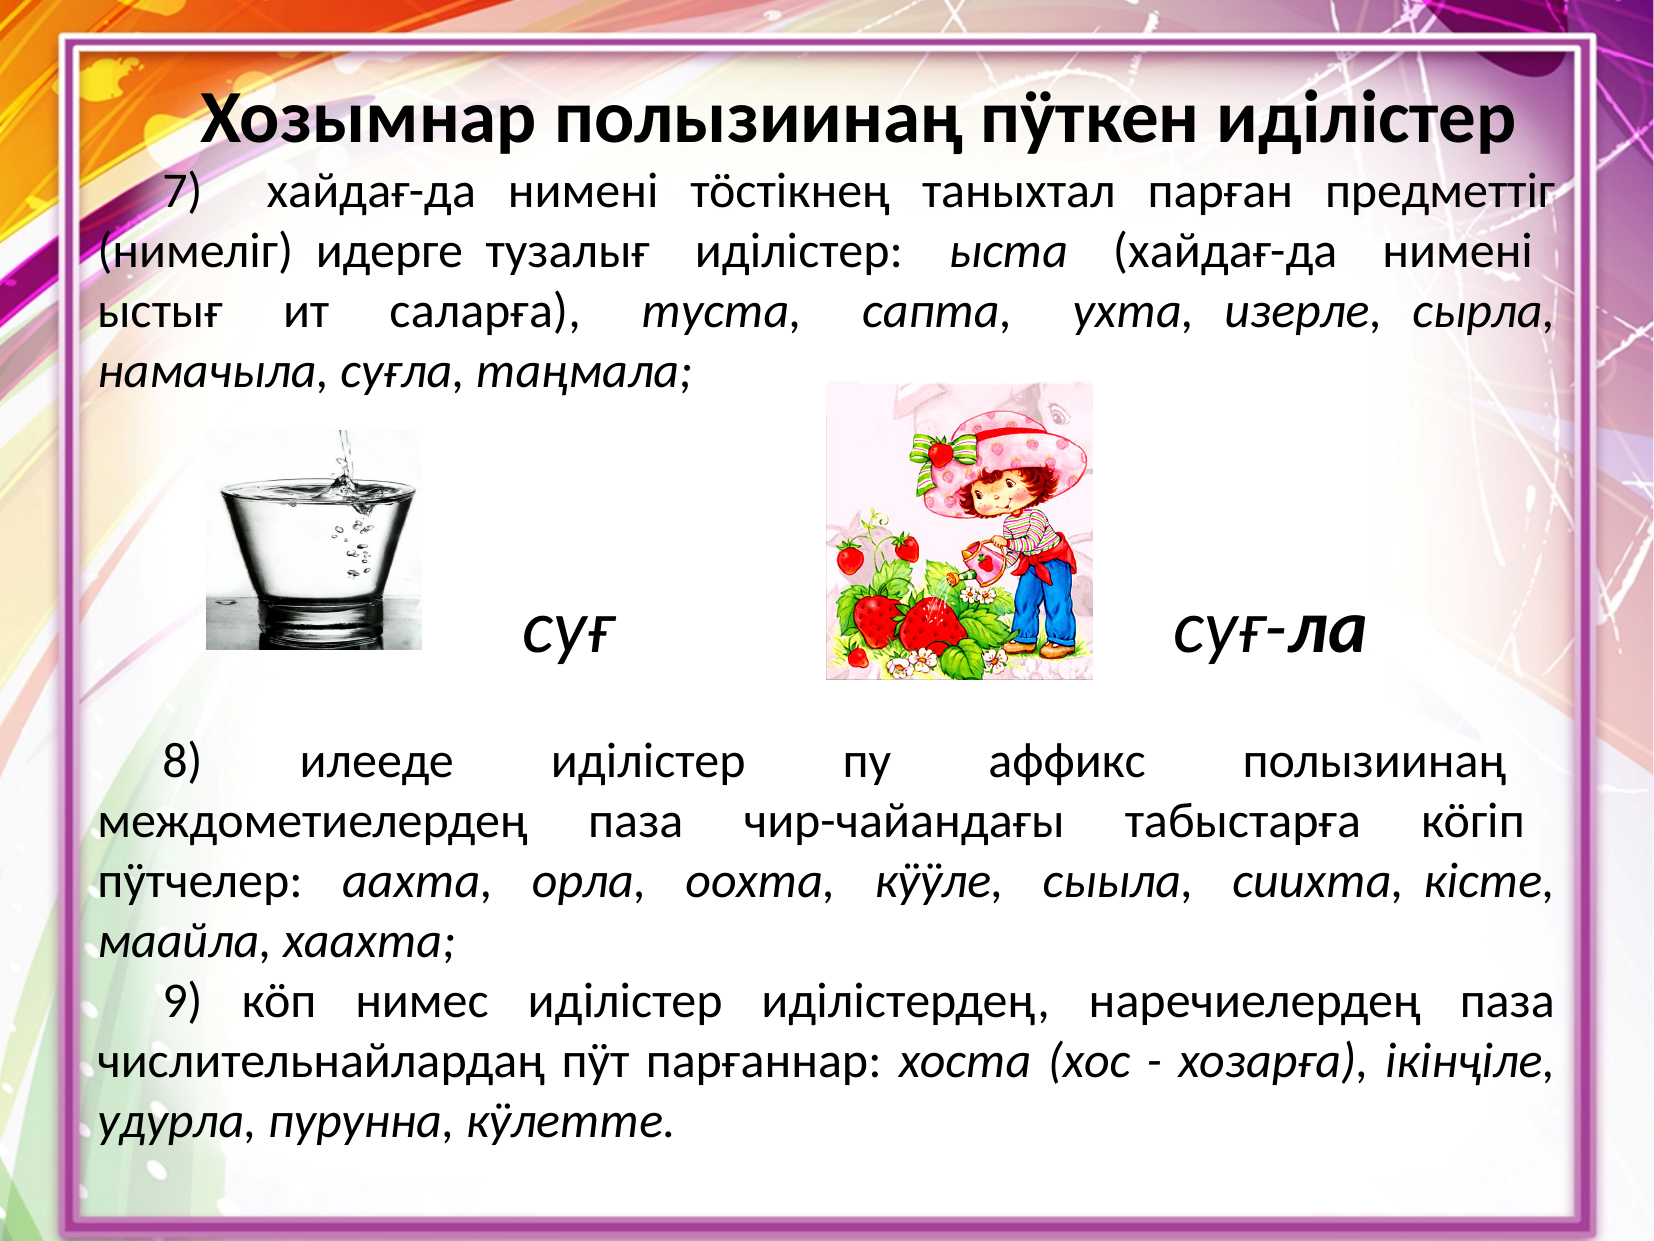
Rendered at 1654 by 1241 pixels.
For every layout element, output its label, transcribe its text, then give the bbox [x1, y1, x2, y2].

picture [0, 0, 1654, 1241]
text_box Хозымнар полызиинаң пӱткен идiлiстер 7) хайдағ-да нименi тӧстiкнең таныхтал парған предметтiг (нимелiг) идерге тузалығ идiлiстер: ыста (хайдағ-да нименi ыстығ ит саларға), туста, сапта, ухта, изерле, сырла, намачыла, суғла, таңмала; суғ суғ-ла 8) илееде идiлiстер пу аффикс полызиинаң междометиелердең паза чир-чайандағы табыстарға кӧгiп пӱтчелер: аахта, орла, оохта, кӱӱле, сыыла, сиихта, кiсте, маайла, хаахта; 9) кӧп нимес идiлiстер идiлiстердең, наречиелердең паза числительнайлардаң пӱт парғаннар: хоста (хос - хозарға), iкiнҷiле, удурла, пурунна, кӱлетте. [82, 60, 1571, 996]
